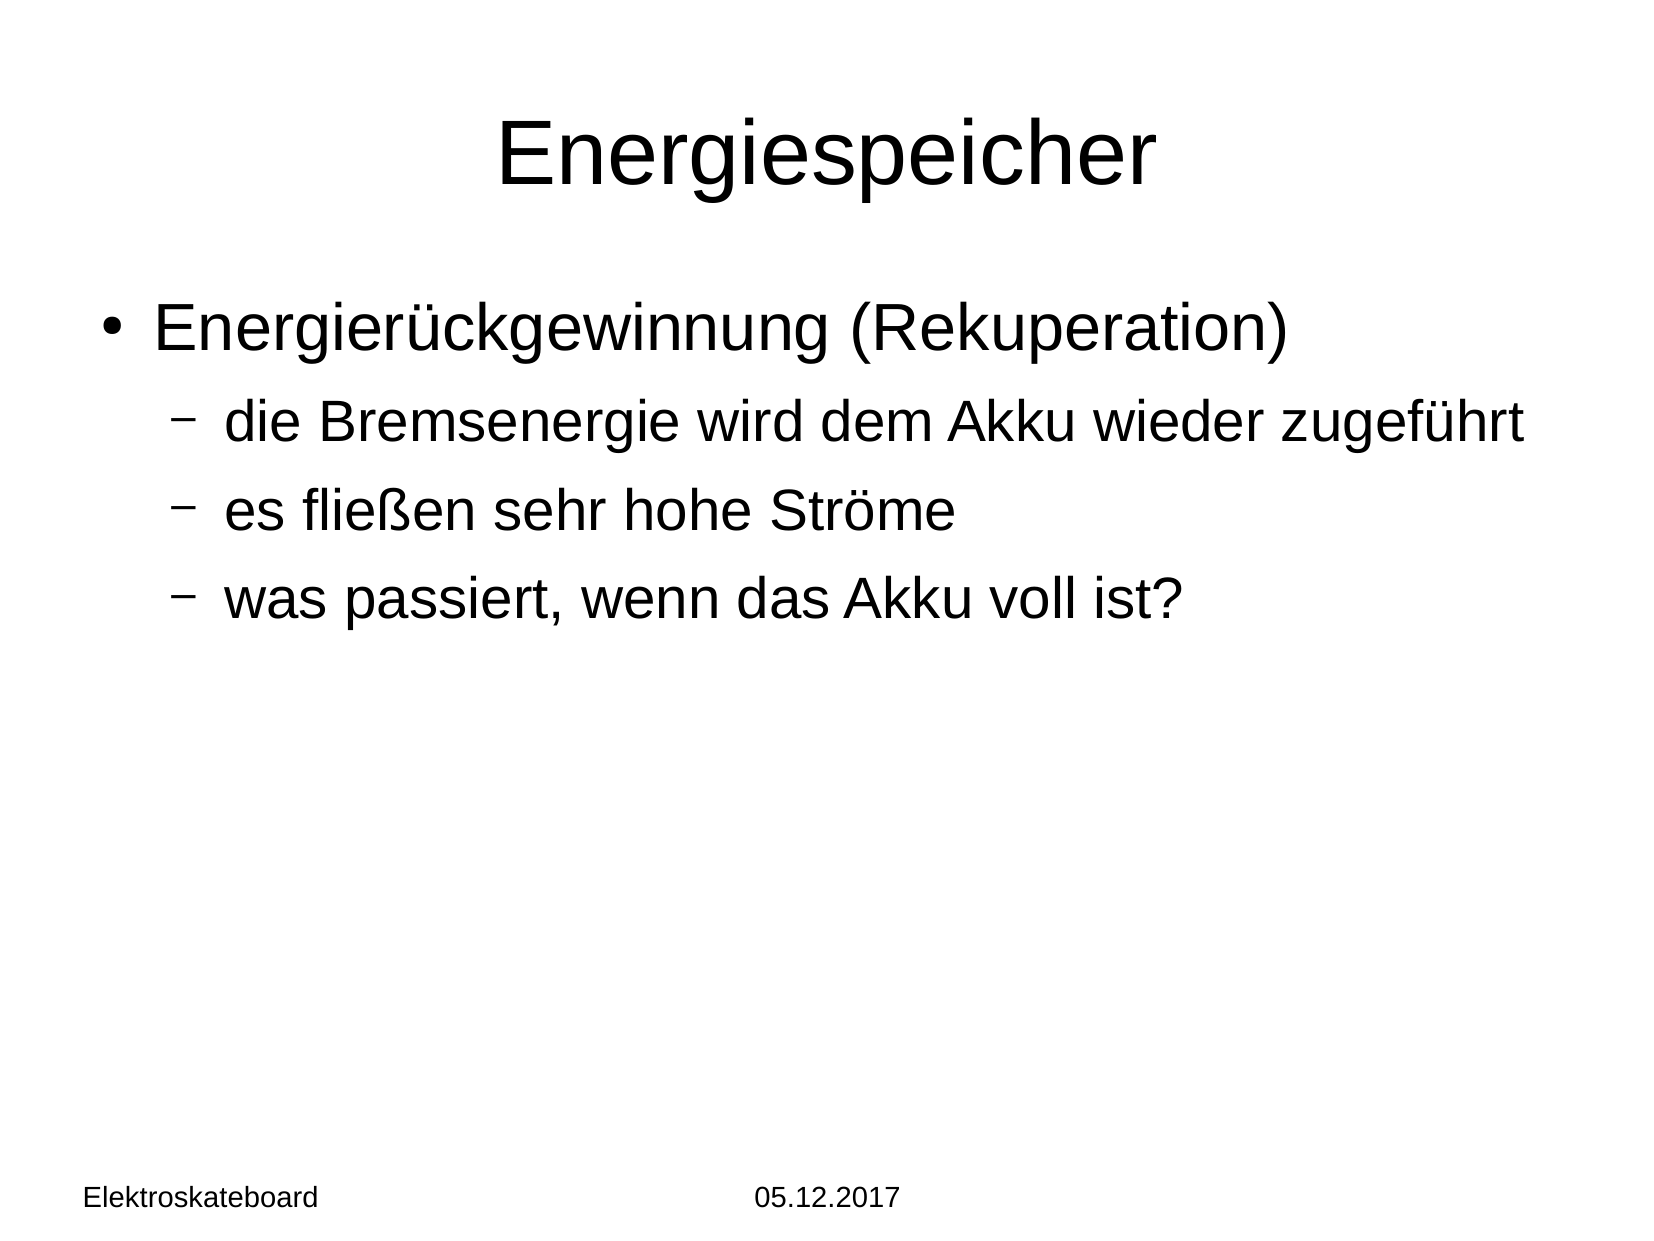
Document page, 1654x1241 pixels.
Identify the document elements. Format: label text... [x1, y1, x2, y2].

title Energiespeicher [82, 49, 1571, 257]
list Energierückgewinnung (Rekuperation) die Bremsenergie wird dem Akku wieder zugeführt es fließen sehr hohe Ströme was passiert, wenn das Akku voll ist? [82, 290, 1571, 1010]
